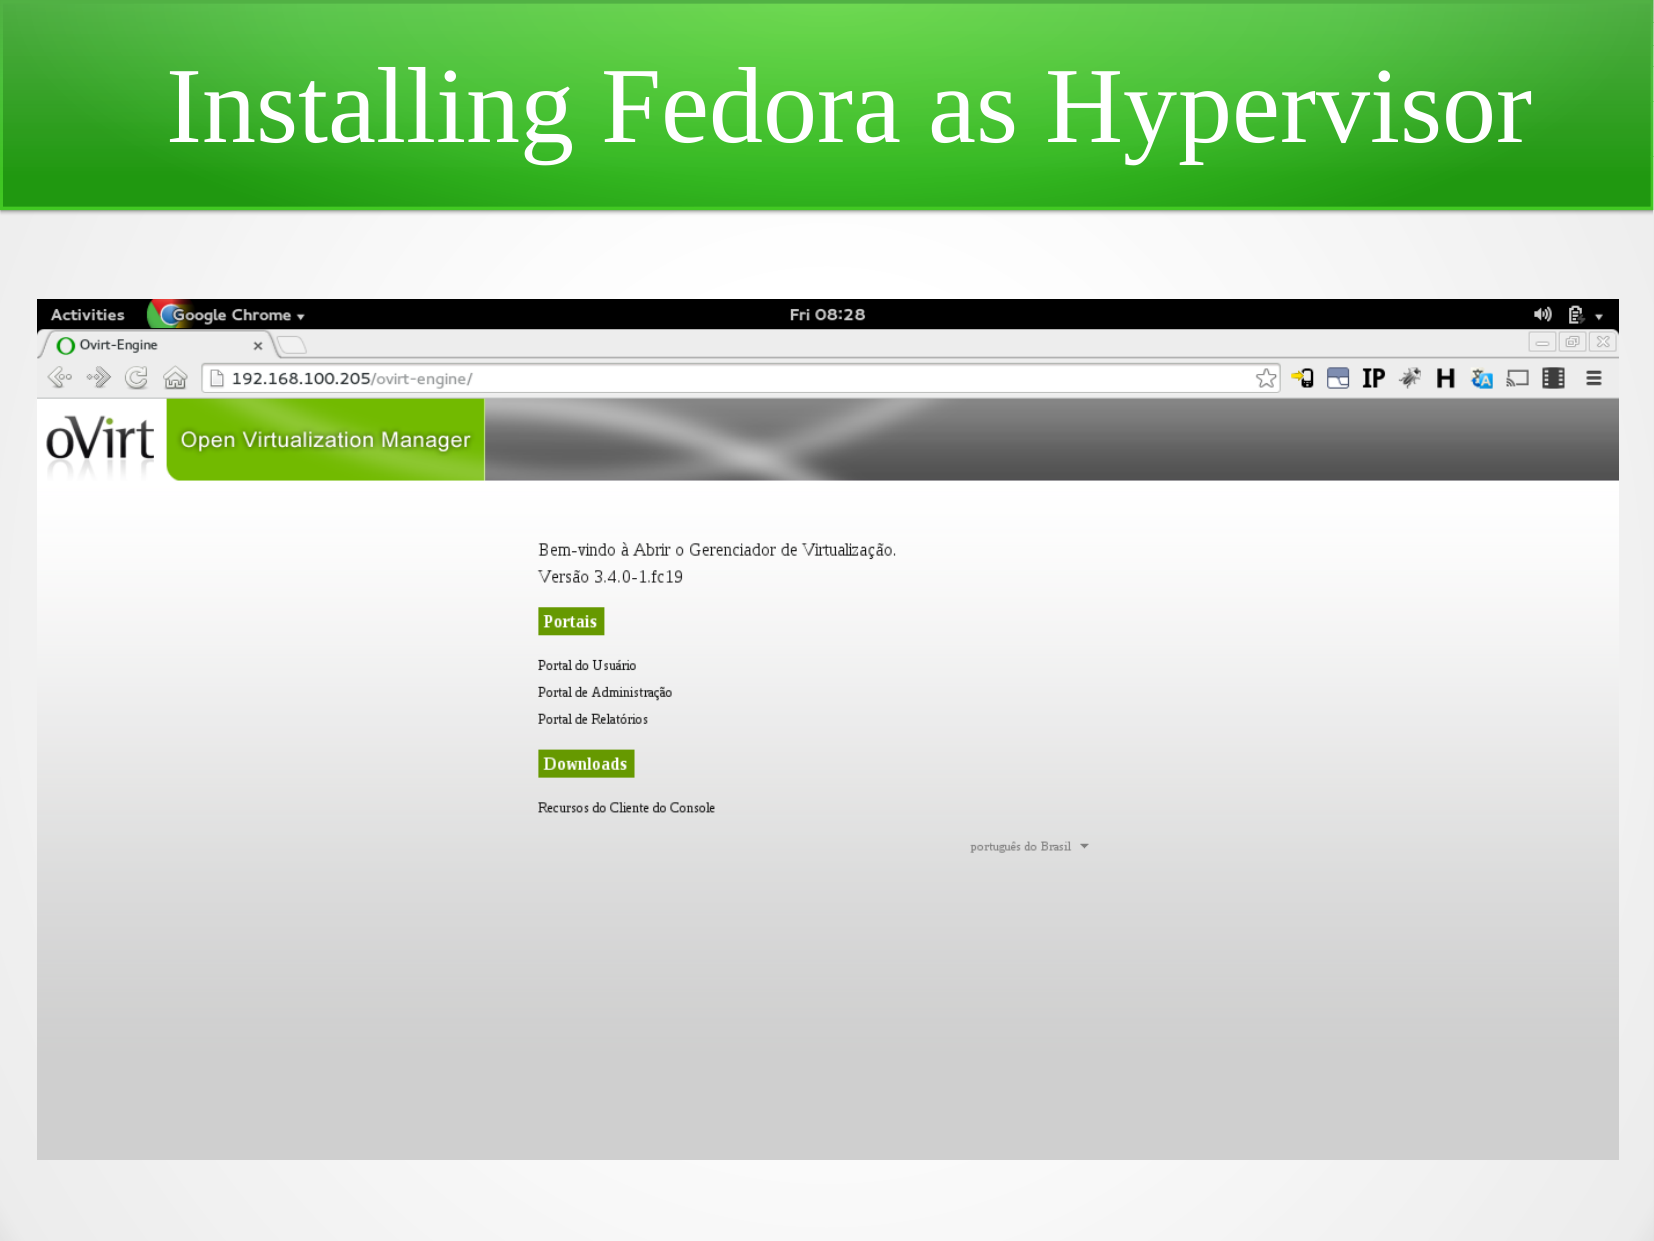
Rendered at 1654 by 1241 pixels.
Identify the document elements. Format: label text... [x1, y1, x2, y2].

picture [37, 299, 1619, 1160]
title Installing Fedora as Hypervisor [86, 11, 1576, 200]
